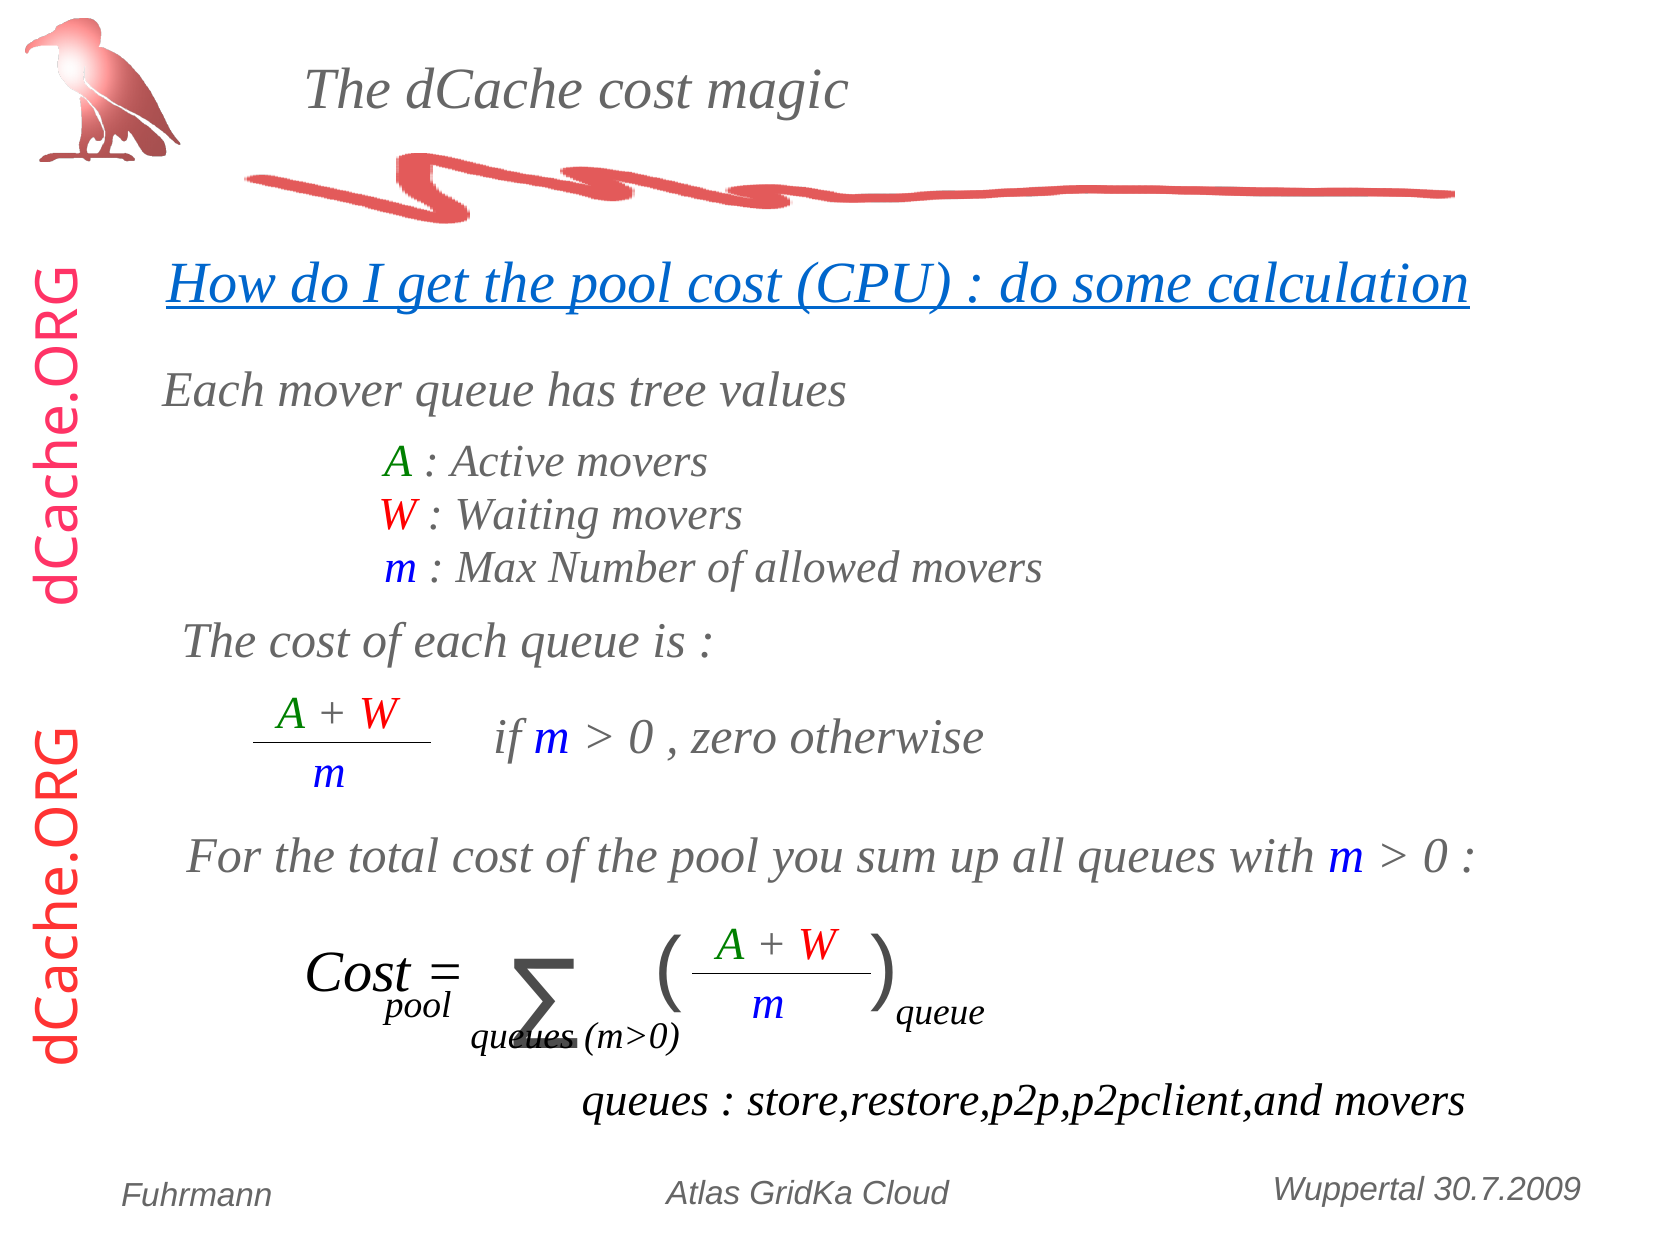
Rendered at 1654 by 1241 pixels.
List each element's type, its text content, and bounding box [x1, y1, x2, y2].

text_box ( [639, 912, 698, 1023]
text_box Ʃ [494, 907, 599, 1008]
text_box The cost of each queue is : [166, 605, 731, 678]
text_box How do I get the pool cost (CPU) : do some calculation [151, 243, 1486, 325]
text_box m [736, 974, 800, 1038]
text_box m : Max Number of allowed movers [369, 534, 1059, 602]
text_box A + W [262, 680, 412, 742]
text_box ) [855, 912, 913, 1023]
text_box m [297, 743, 361, 807]
text_box queues (m>0) [455, 1008, 696, 1067]
text_box A + W [800, 974, 851, 979]
text_box The dCache cost magic [288, 49, 865, 132]
text_box W : Waiting movers [363, 481, 755, 549]
text_box queues : store,restore,p2p,p2pclient,and movers [566, 1067, 1476, 1135]
text_box For the total cost of the pool you sum up all queues with m > 0 : [171, 820, 1493, 894]
text_box if m > 0 , zero otherwise [478, 701, 998, 775]
text_box Cost = [289, 931, 481, 1014]
text_box A + W [361, 743, 412, 748]
text_box Each mover queue has tree values [147, 354, 861, 427]
text_box A : Active movers [369, 427, 724, 481]
text_box A + W [701, 974, 736, 979]
text_box A + W [701, 911, 851, 973]
text_box pool [370, 977, 467, 1036]
text_box queue [880, 983, 1001, 1042]
text_box A + W [262, 743, 297, 748]
